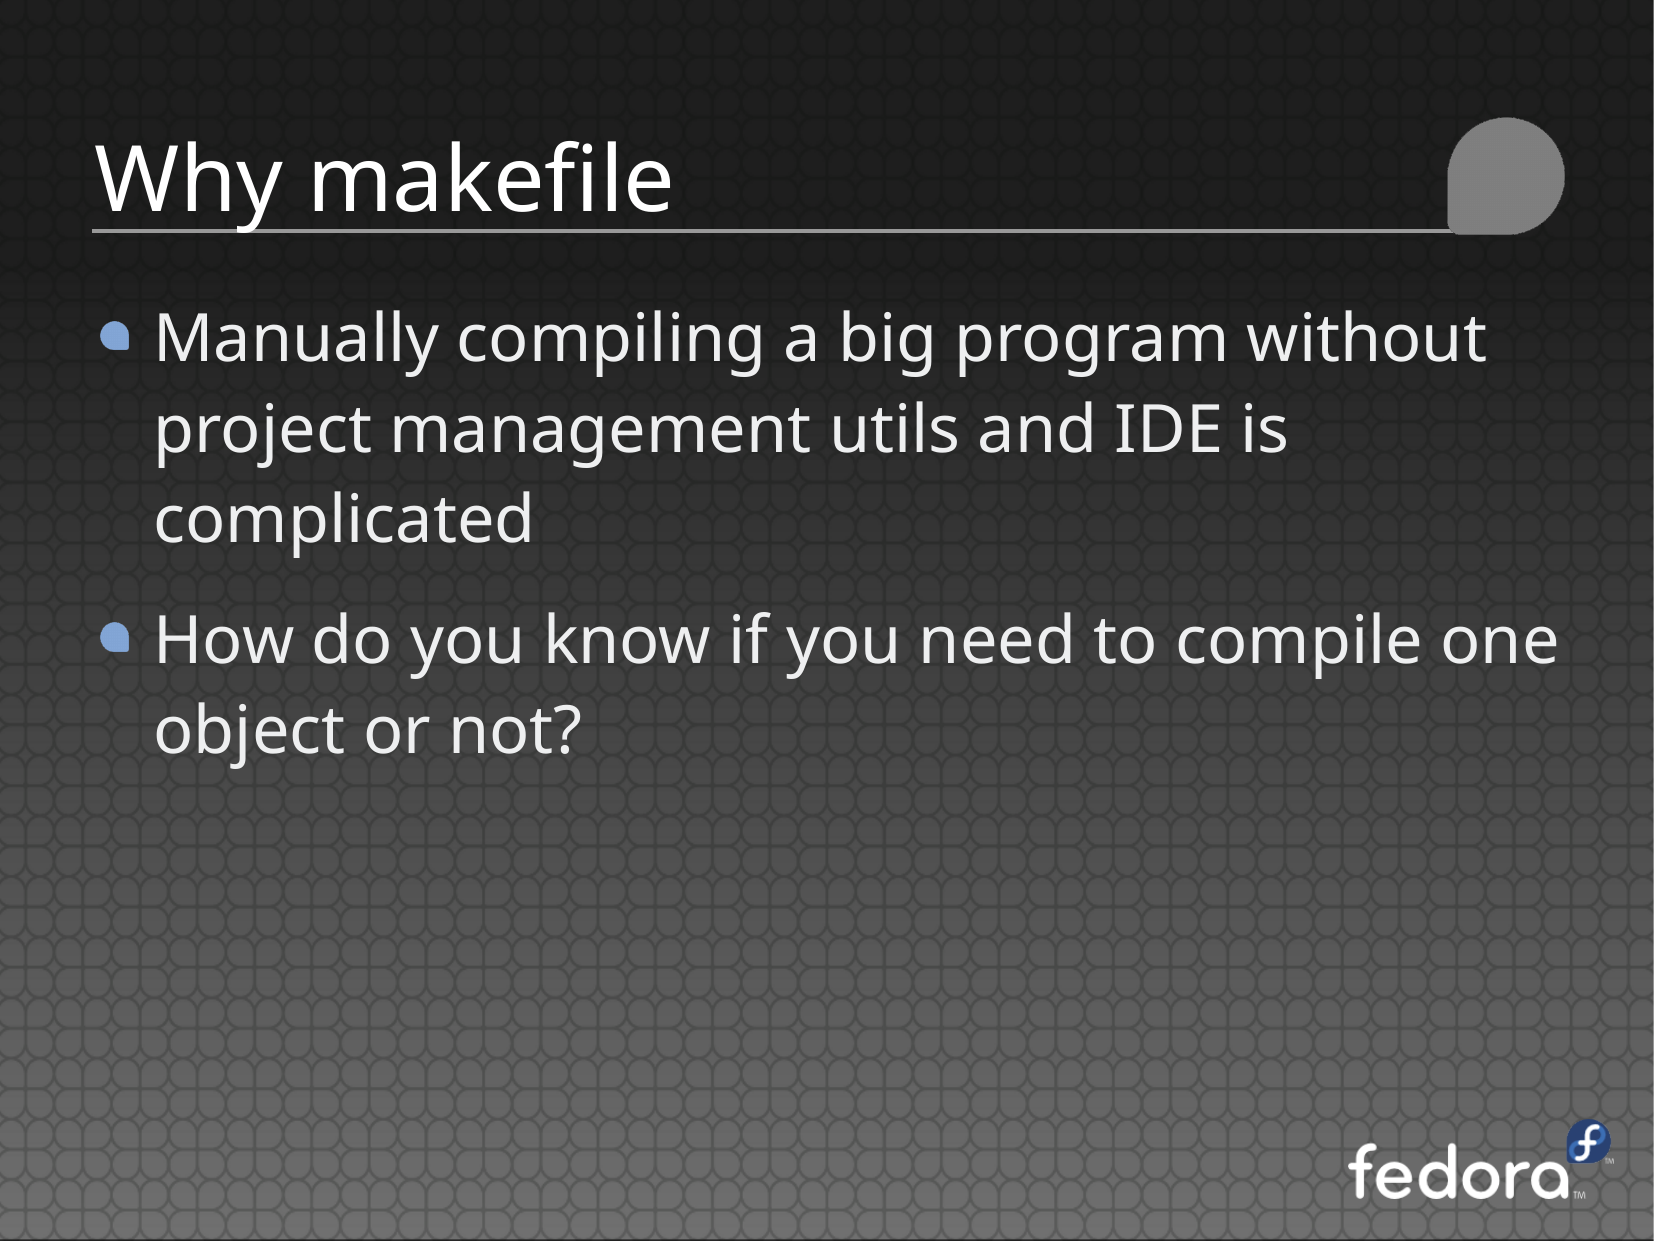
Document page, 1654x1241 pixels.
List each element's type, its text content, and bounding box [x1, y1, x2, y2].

title Why makefile [94, 100, 1426, 251]
picture [0, 0, 1654, 1241]
list Manually compiling a big program without project management utils and IDE is complicated How do you know if you need to compile one object or not? [82, 290, 1571, 1094]
